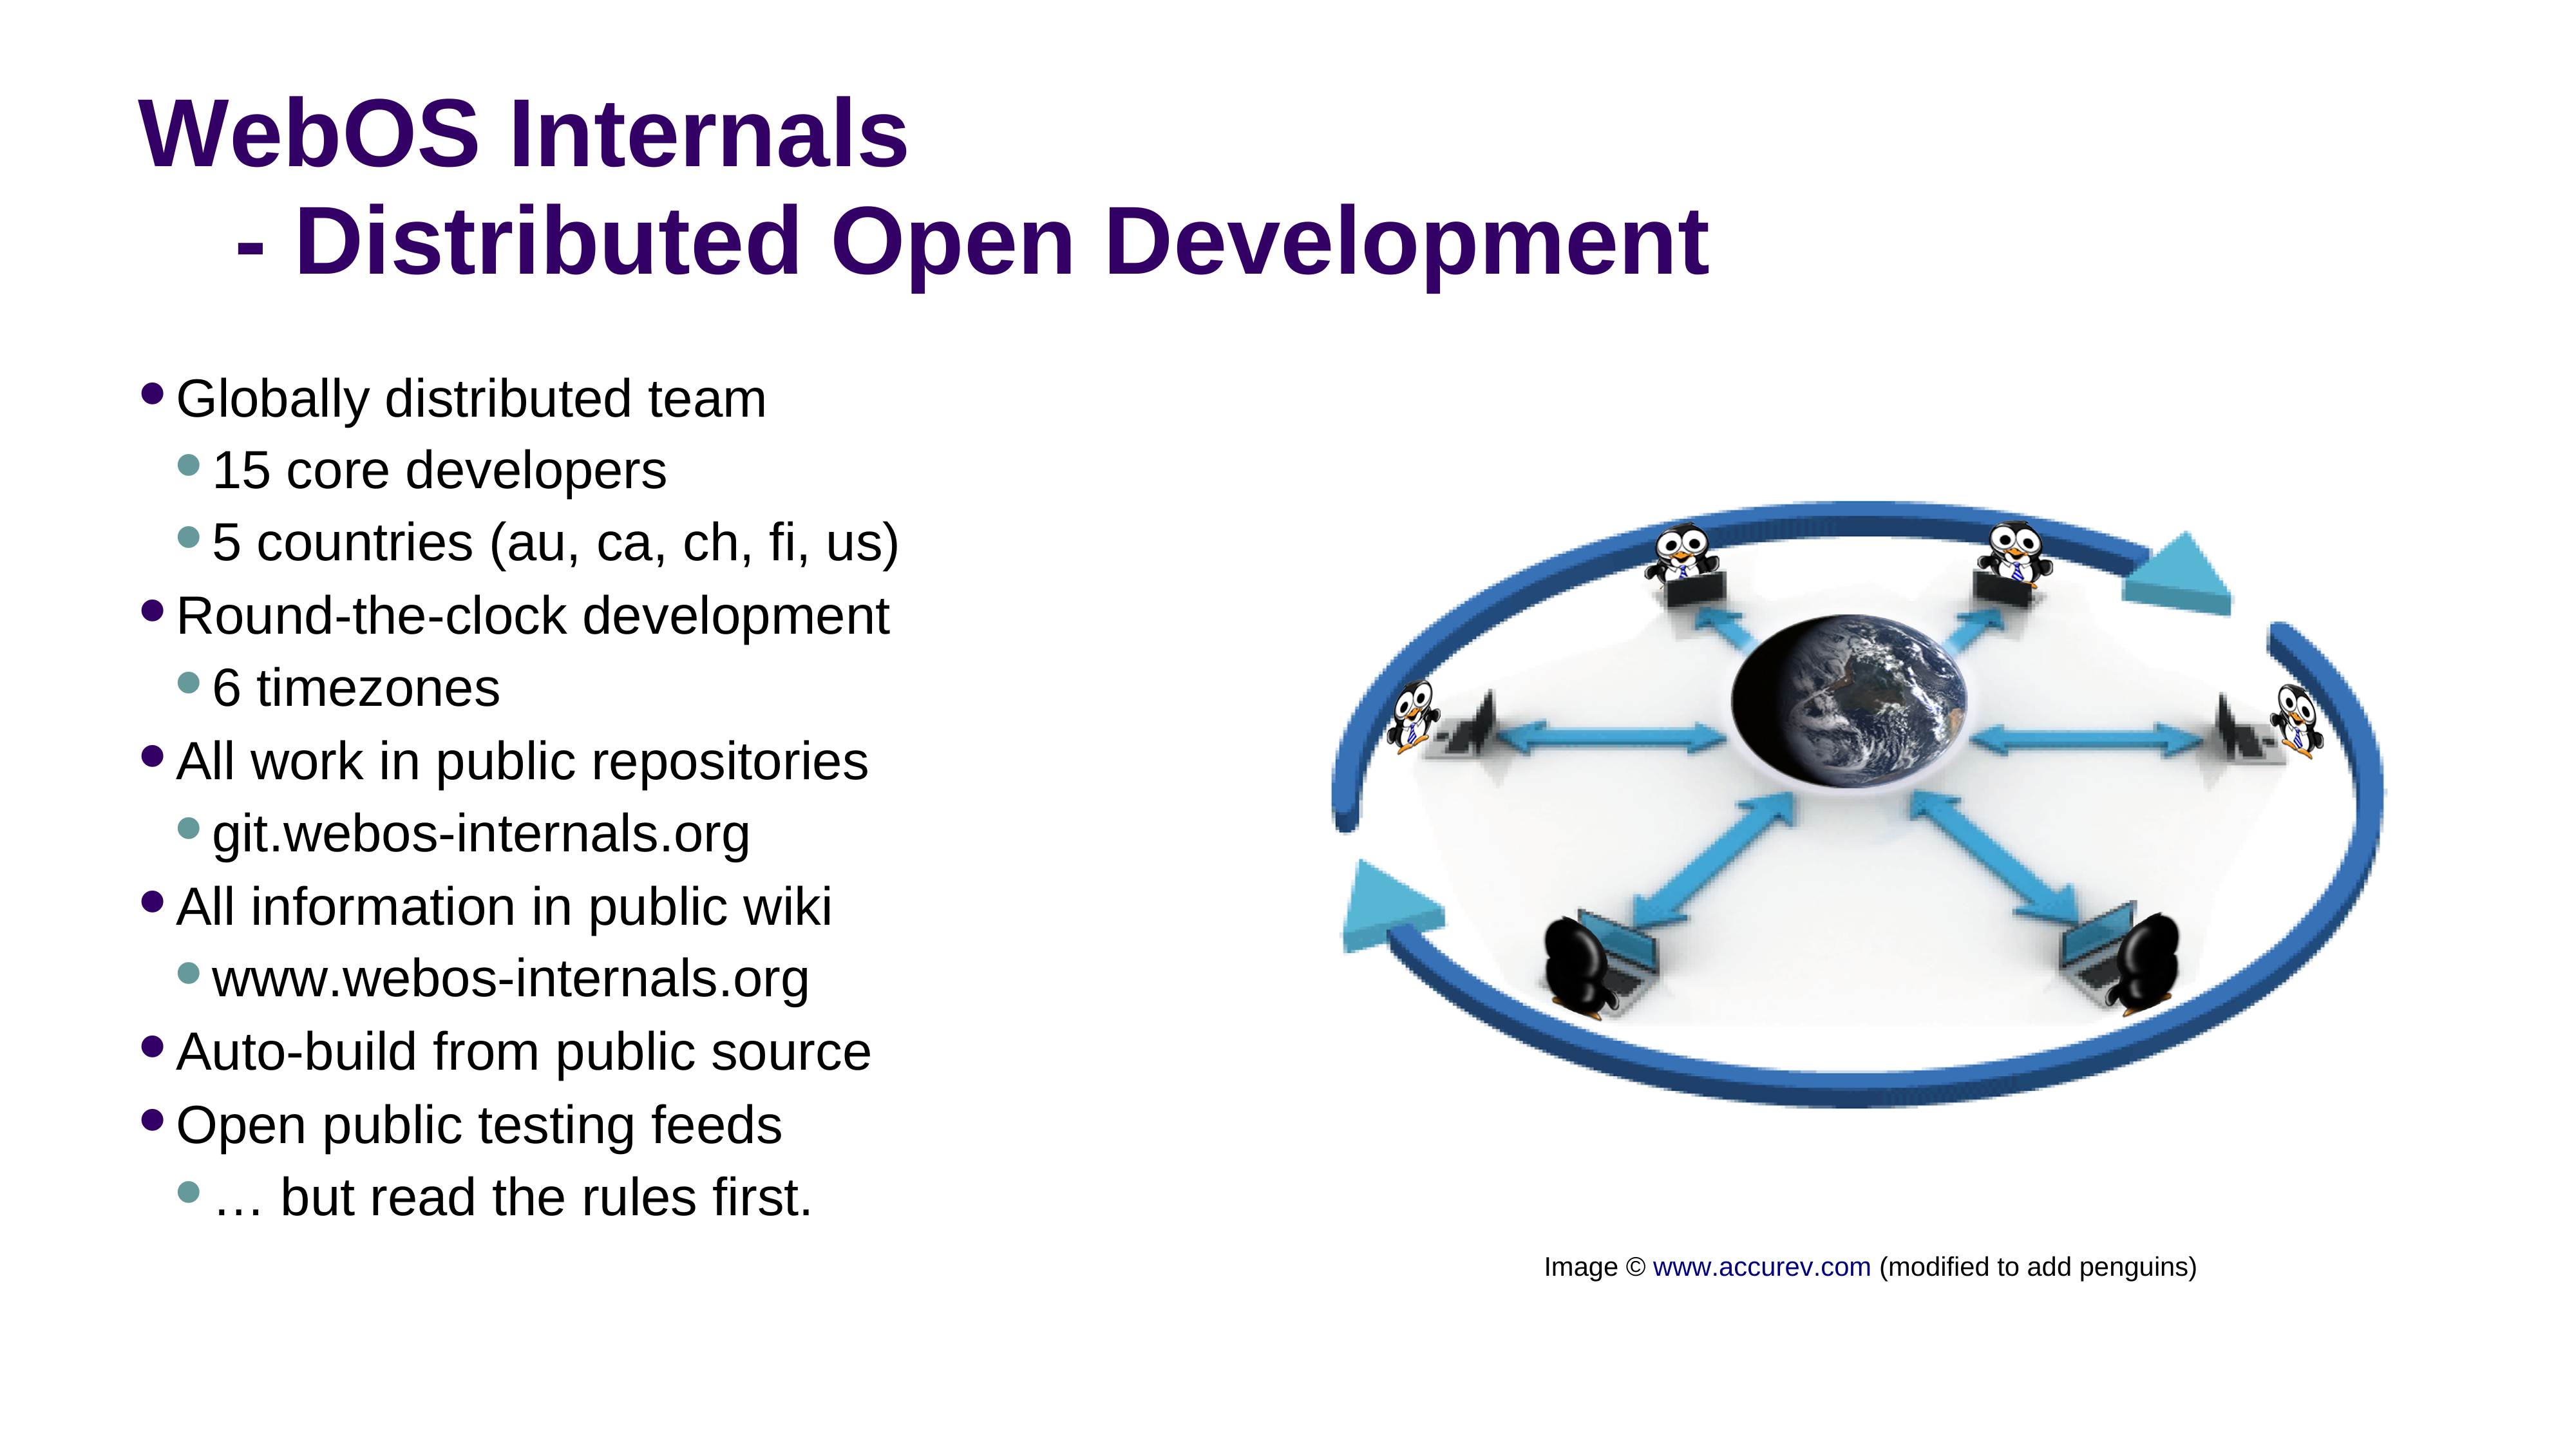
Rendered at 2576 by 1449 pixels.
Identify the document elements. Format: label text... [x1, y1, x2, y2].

text_box Image © www.accurev.com (modified to add penguins) [1534, 1246, 2452, 1296]
title WebOS Internals - Distributed Open Development [128, 26, 2120, 300]
picture [1264, 336, 2417, 1201]
list Globally distributed team 15 core developers 5 countries (au, ca, ch, fi, us) Round-the-clock development 6 timezones All work in public repositories git.webos-internals.org All information in public wiki www.webos-internals.org Auto-build from public source Open public testing feeds … but read the rules first. [128, 363, 1260, 1449]
